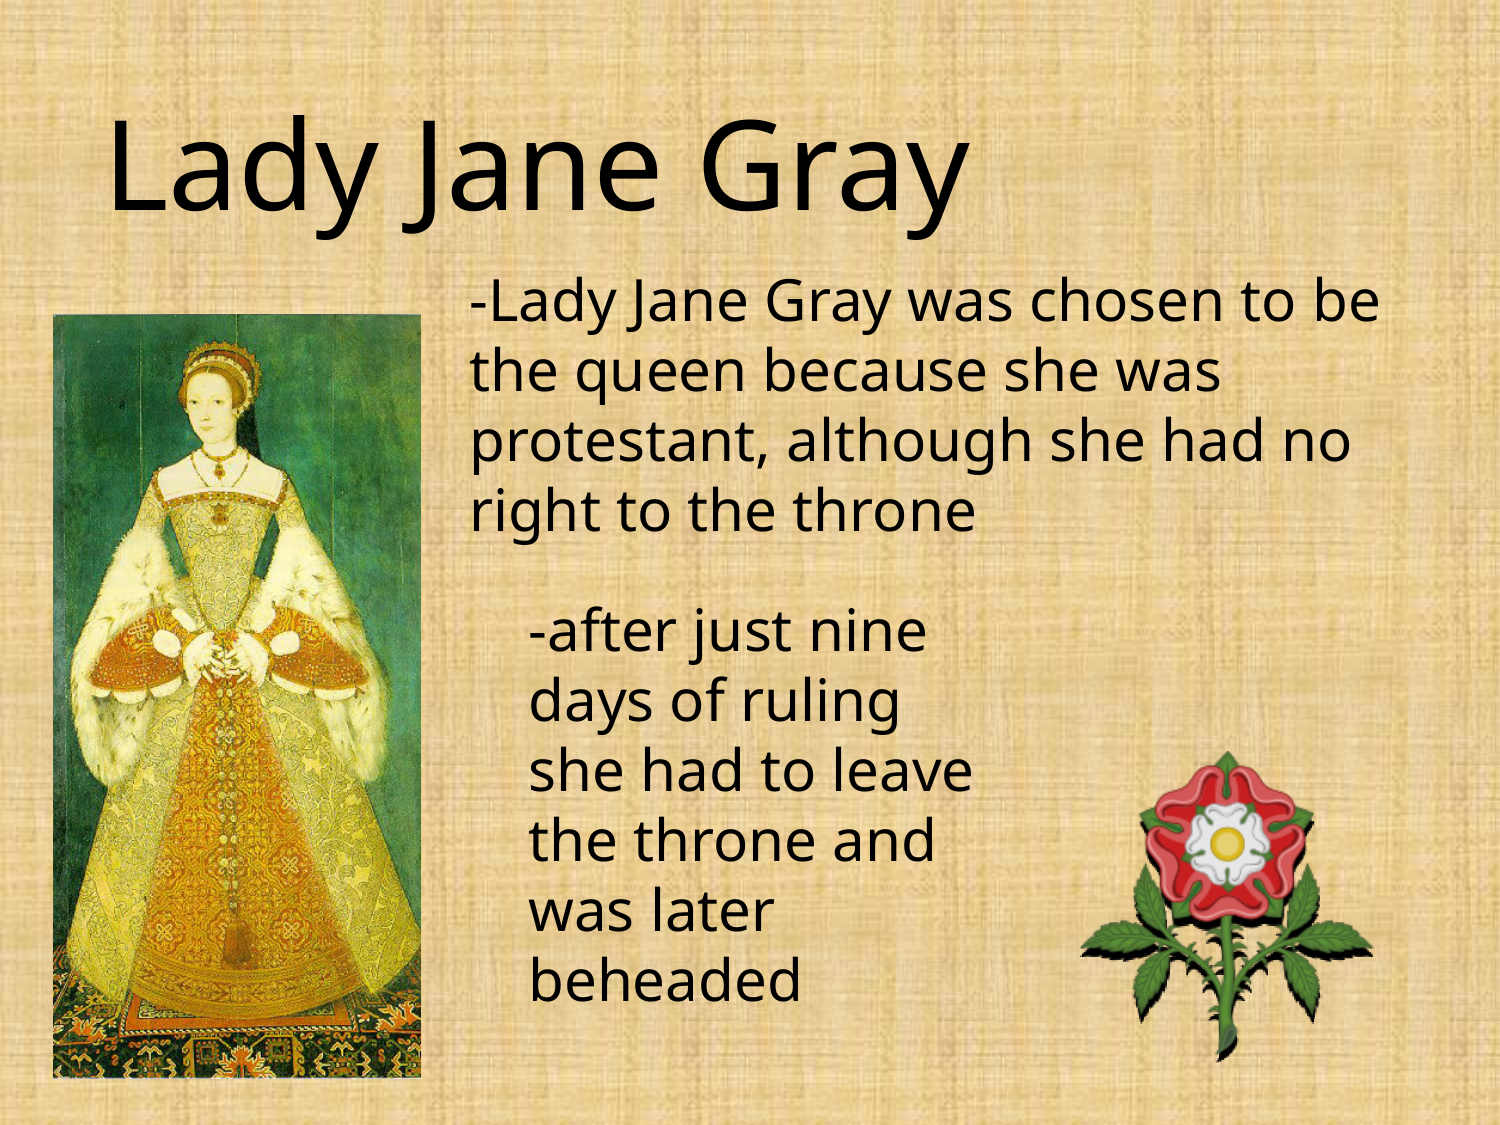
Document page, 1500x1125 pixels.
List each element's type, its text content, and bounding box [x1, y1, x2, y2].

picture [0, 0, 1500, 1125]
text_box -Lady Jane Gray was chosen to be the queen because she was protestant, although she had no right to the throne [454, 255, 1465, 551]
text_box -after just nine days of ruling she had to leave the throne and was later beheaded [513, 586, 1010, 1021]
text_box Lady Jane Gray [88, 78, 1164, 243]
